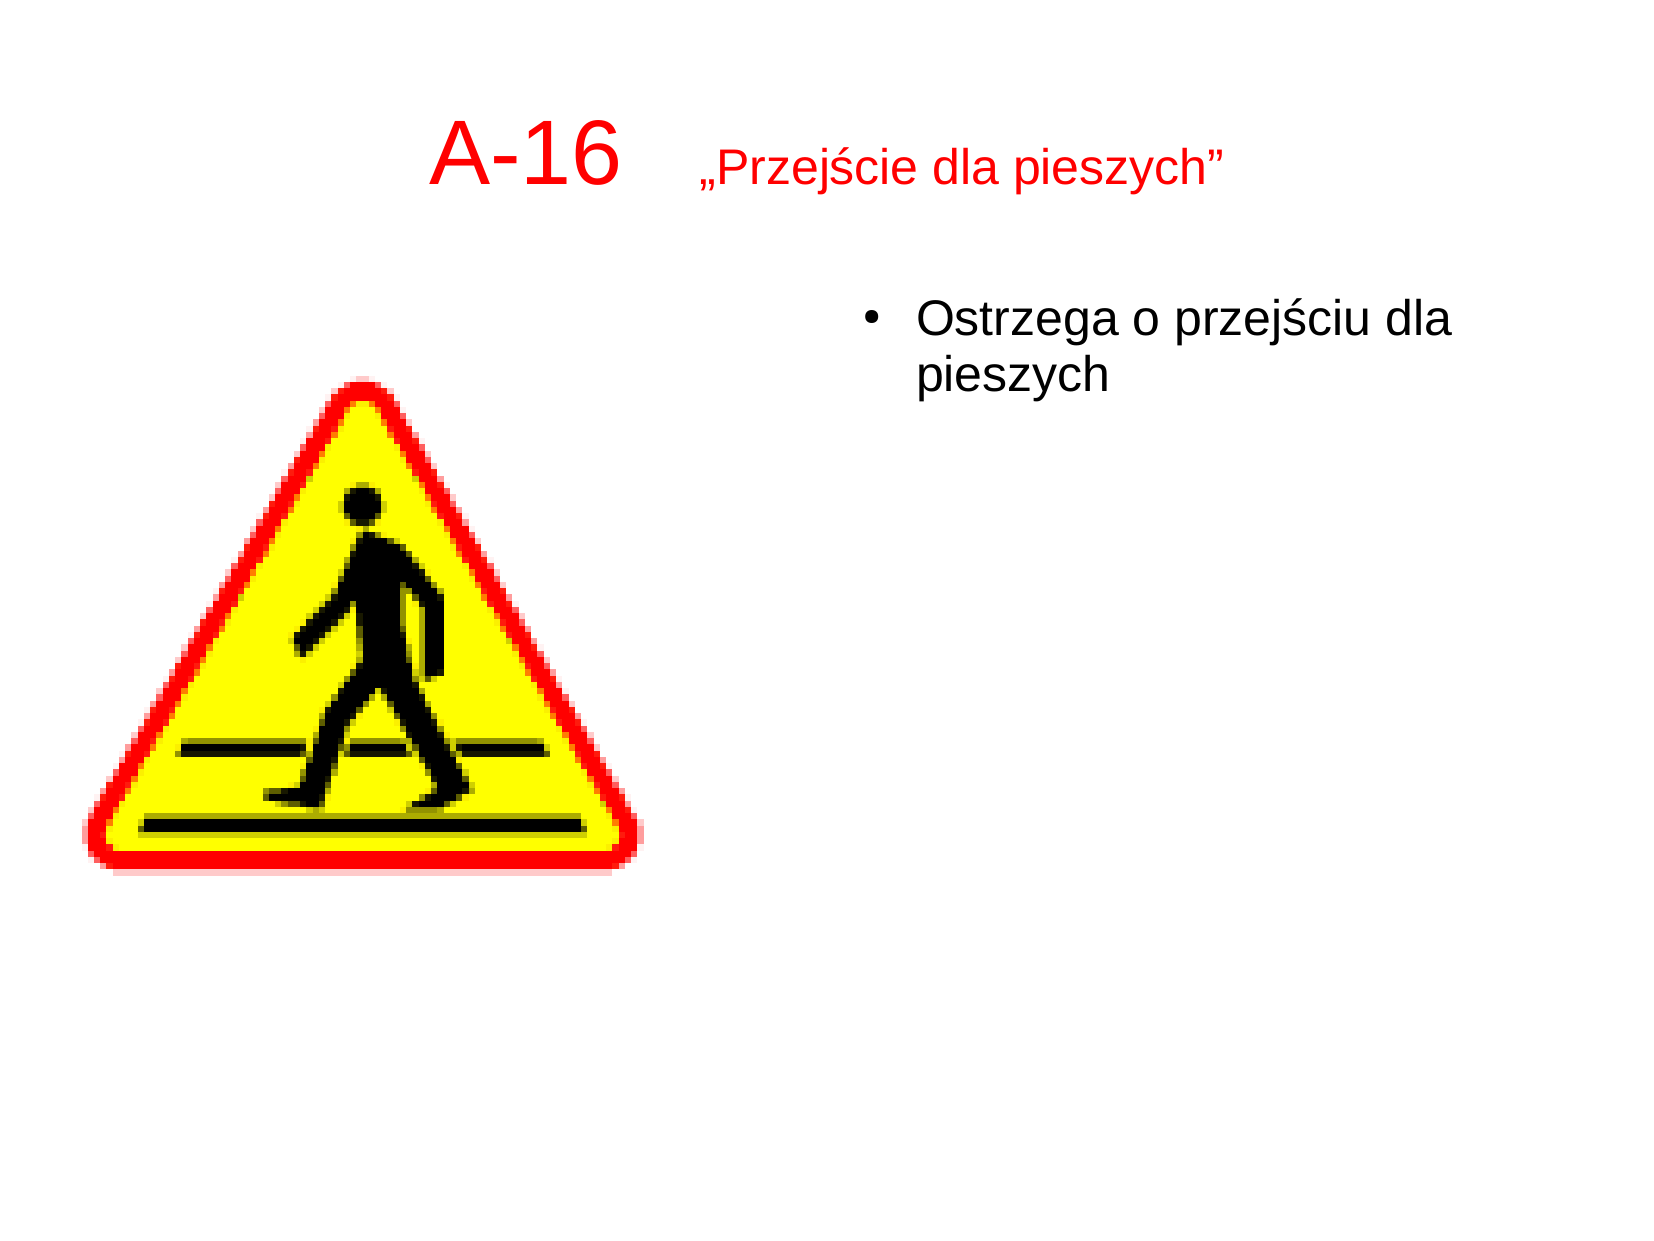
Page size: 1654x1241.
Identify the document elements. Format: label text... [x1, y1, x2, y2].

title A-16 „Przejście dla pieszych” [82, 56, 1571, 250]
picture [82, 376, 644, 876]
list Ostrzega o przejściu dla pieszych [845, 290, 1572, 1094]
